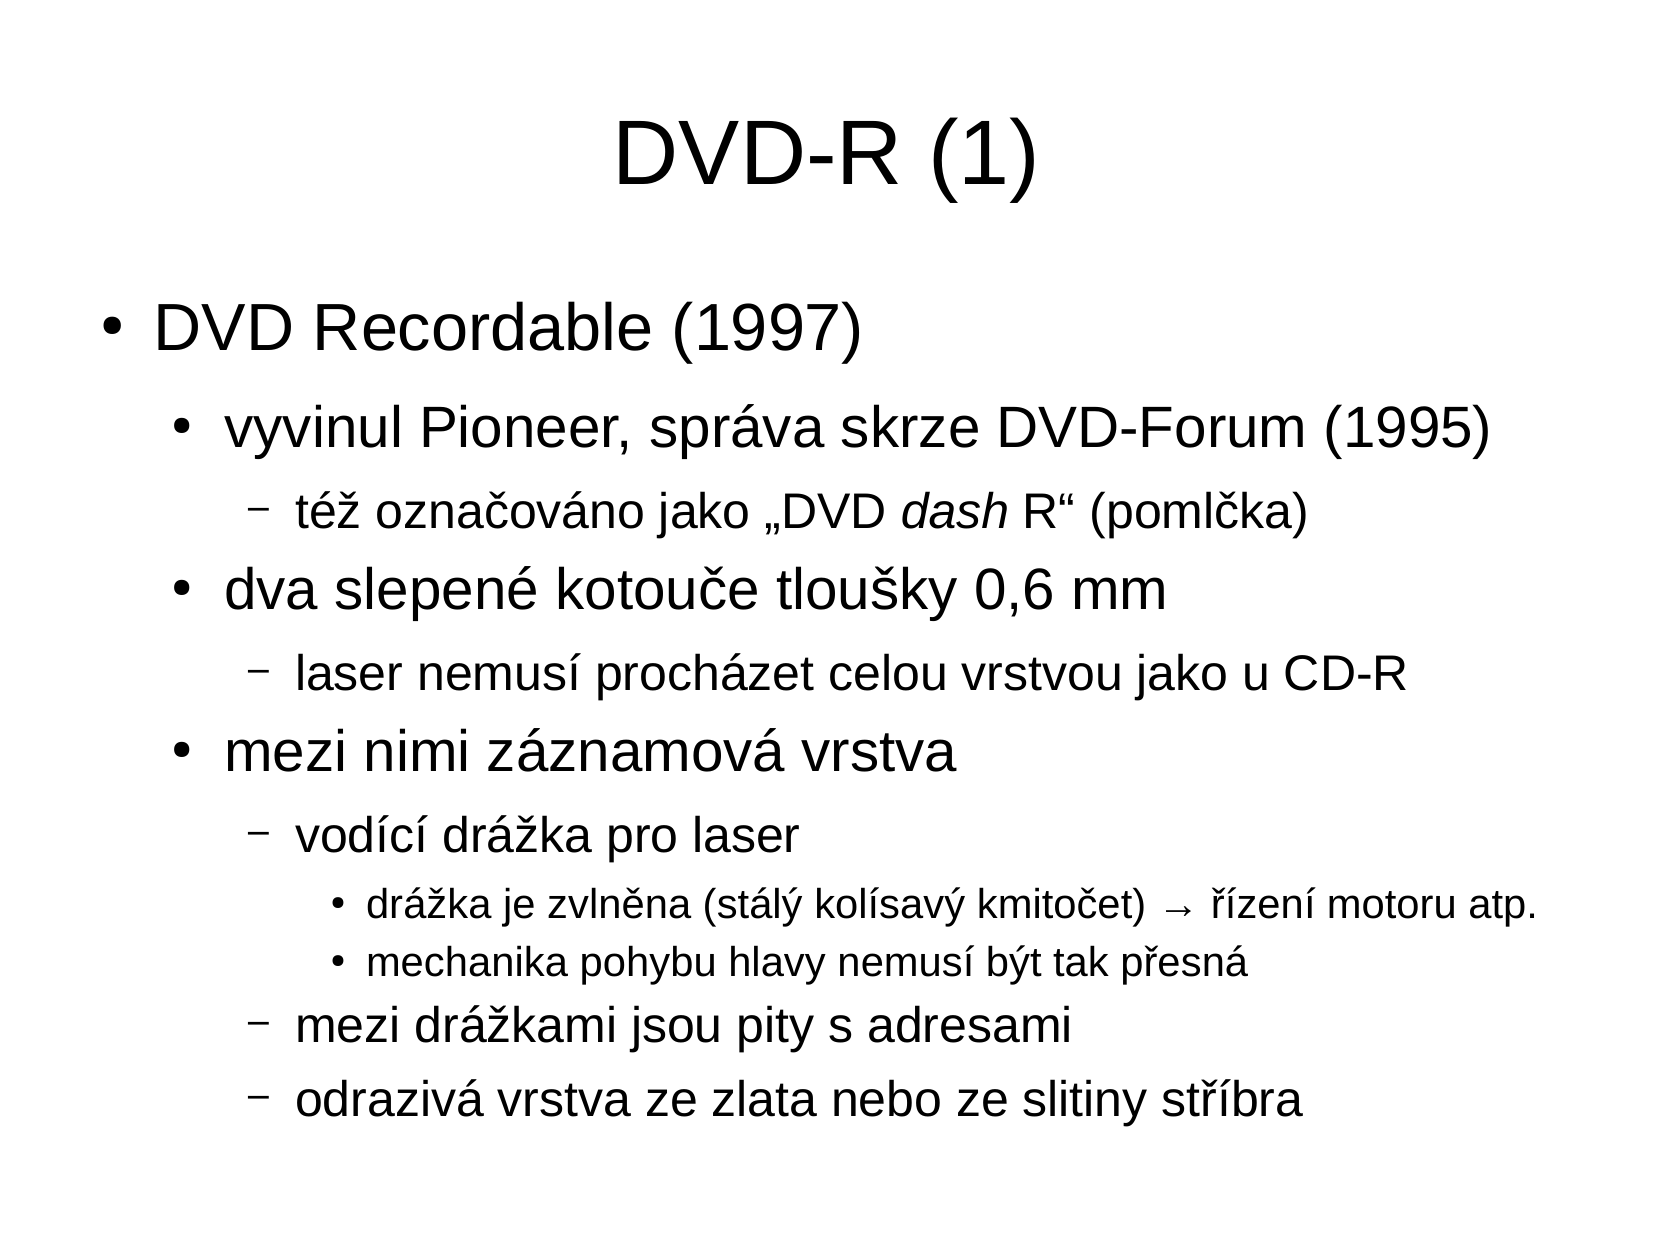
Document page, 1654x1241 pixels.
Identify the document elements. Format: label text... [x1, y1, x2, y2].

title DVD-R (1) [82, 56, 1571, 250]
list DVD Recordable (1997) vyvinul Pioneer, správa skrze DVD-Forum (1995) též označováno jako „DVD dash R“ (pomlčka) dva slepené kotouče tloušky 0,6 mm laser nemusí procházet celou vrstvou jako u CD-R mezi nimi záznamová vrstva vodící drážka pro laser drážka je zvlněna (stálý kolísavý kmitočet) → řízení motoru atp. mechanika pohybu hlavy nemusí být tak přesná mezi drážkami jsou pity s adresami odrazivá vrstva ze zlata nebo ze slitiny stříbra [82, 290, 1571, 1109]
